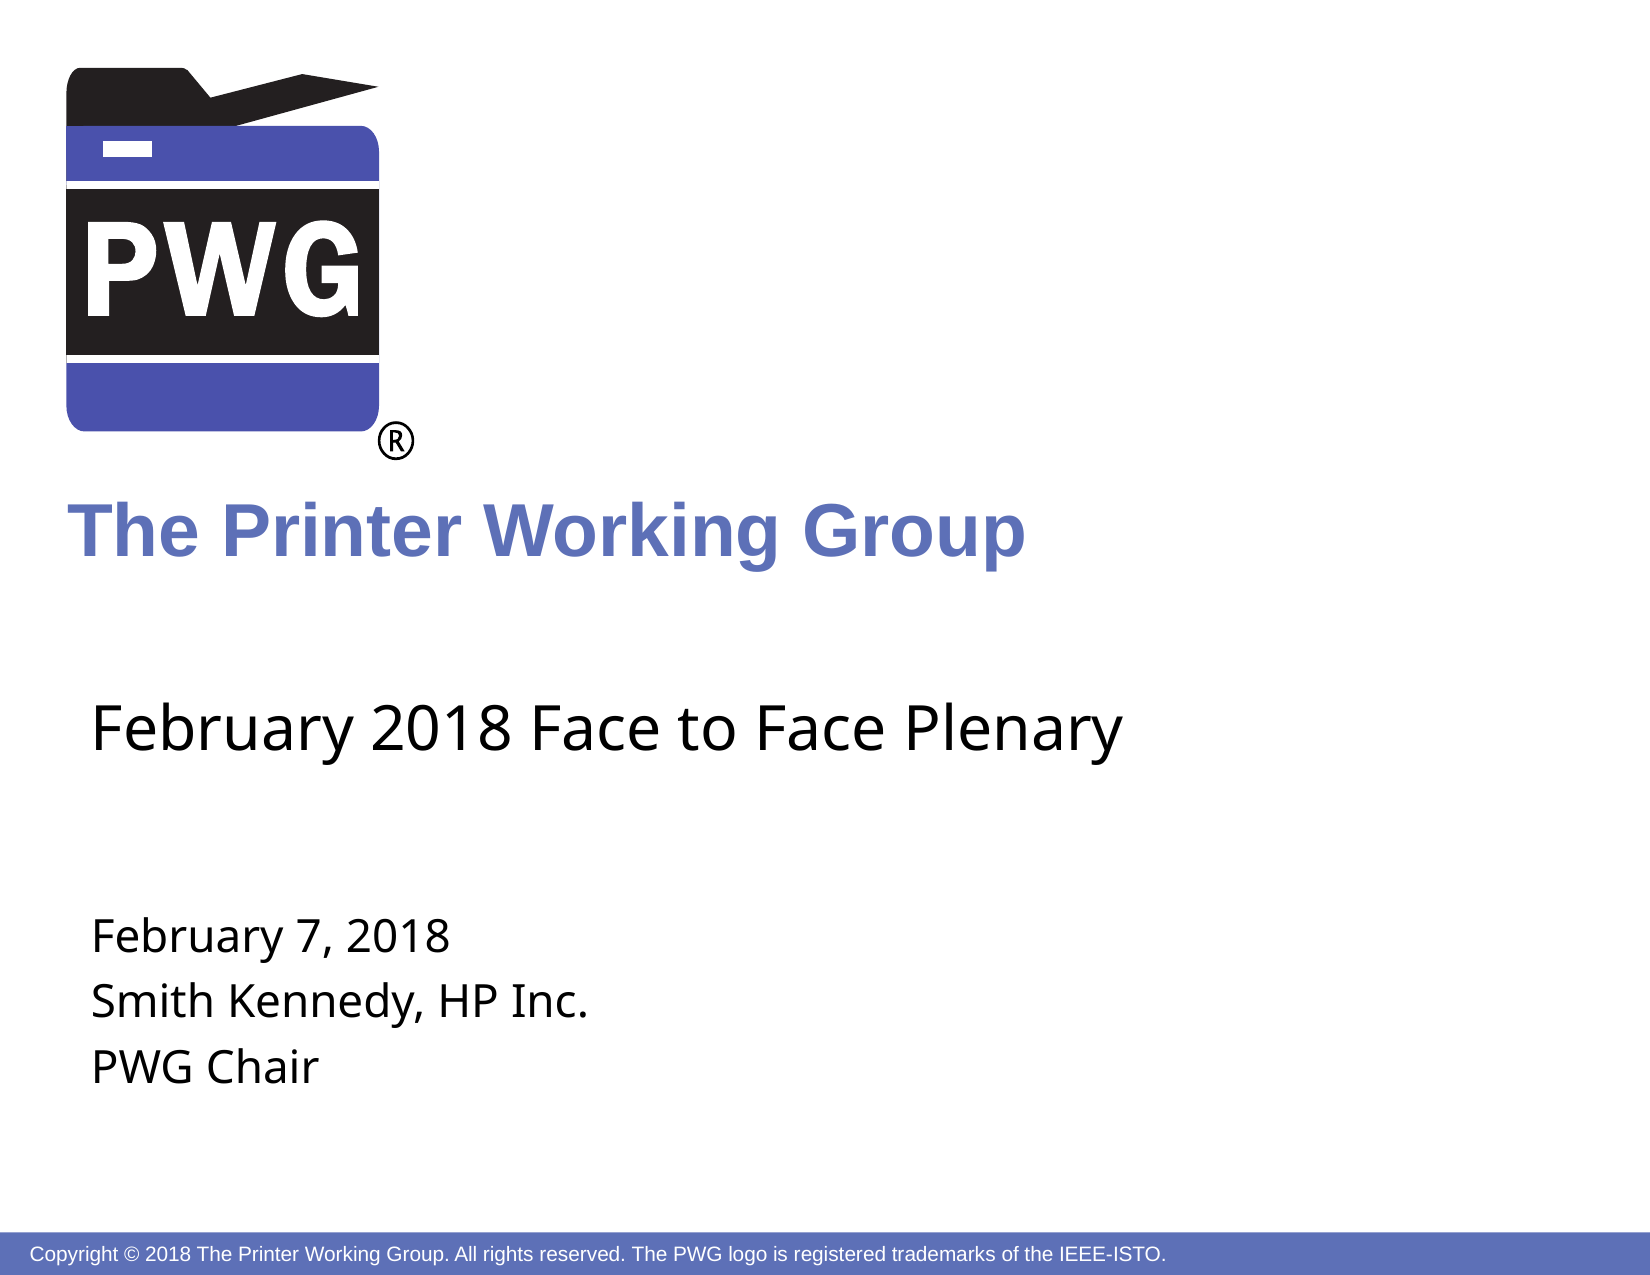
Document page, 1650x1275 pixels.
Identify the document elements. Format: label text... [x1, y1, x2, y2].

title February 2018 Face to Face Plenary [82, 679, 1584, 799]
subtitle February 7, 2018 Smith Kennedy, HP Inc. PWG Chair [82, 832, 1568, 1233]
